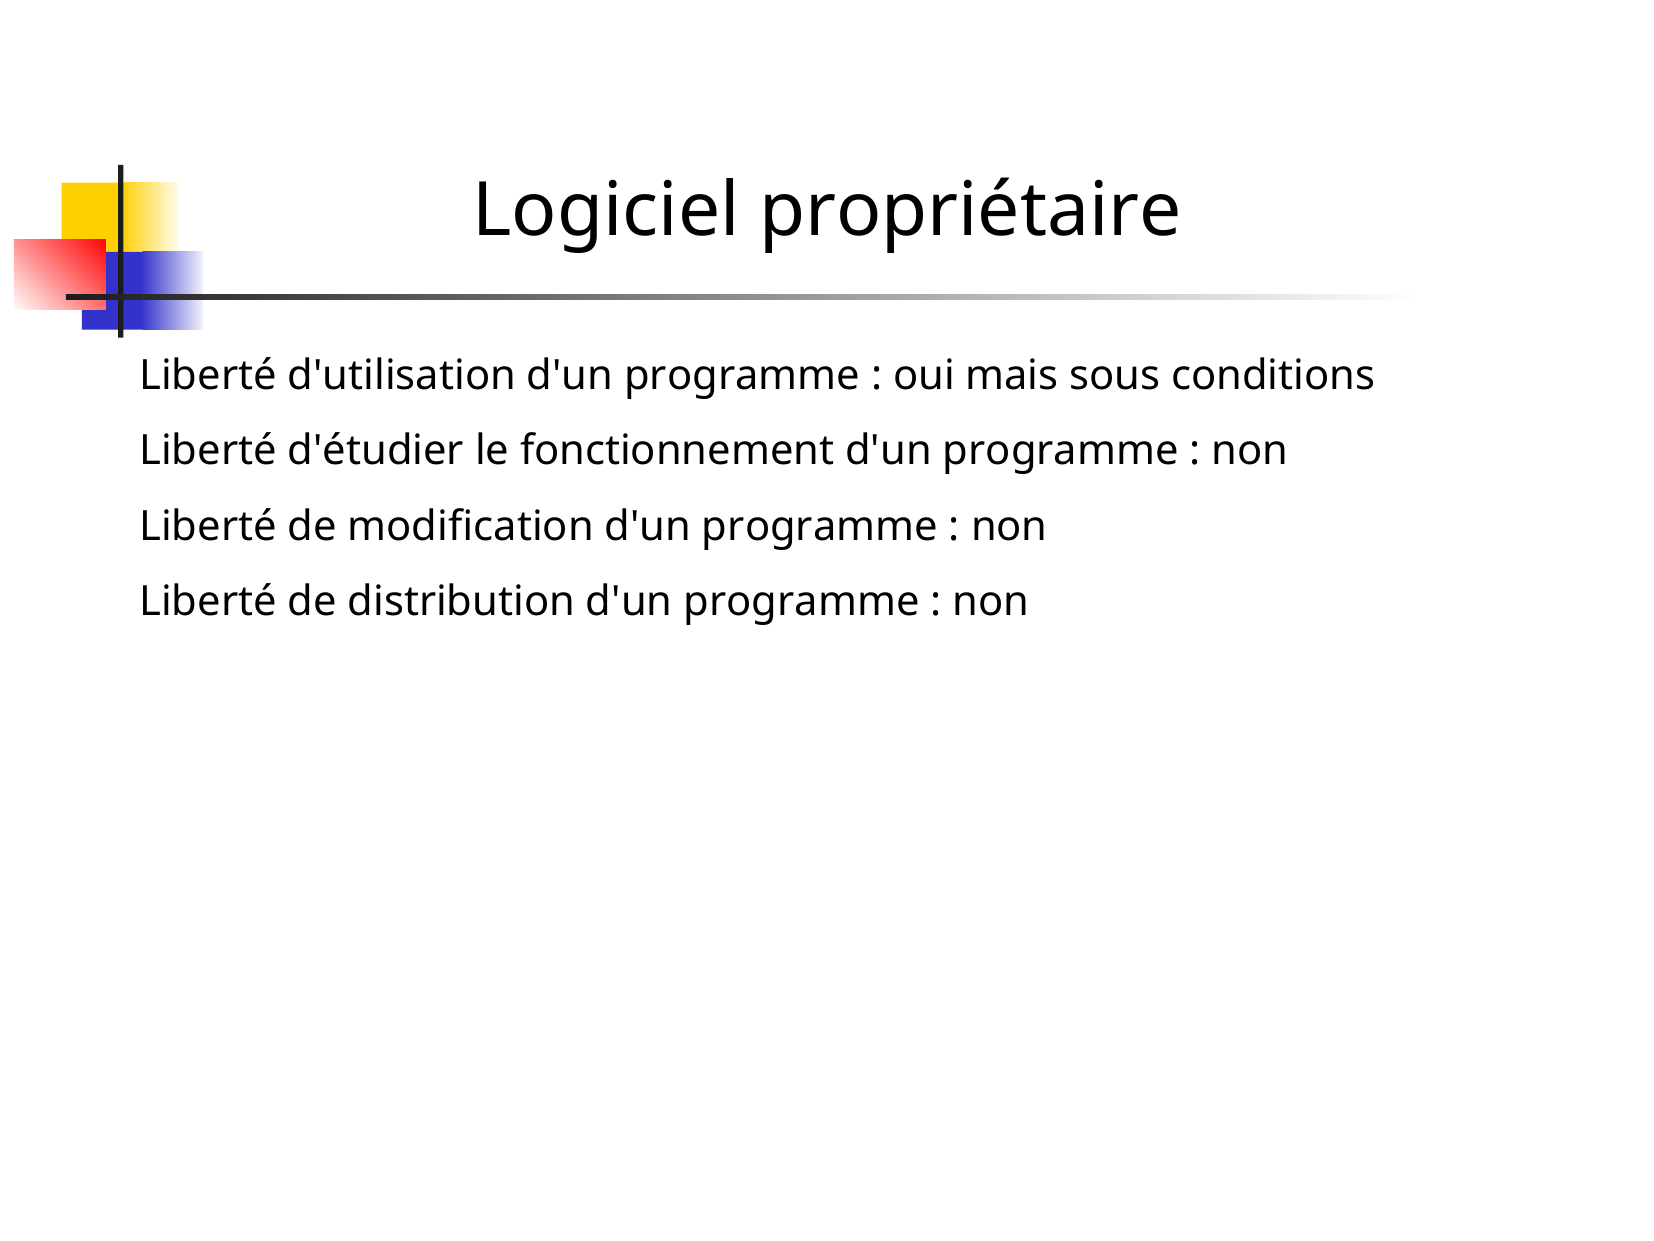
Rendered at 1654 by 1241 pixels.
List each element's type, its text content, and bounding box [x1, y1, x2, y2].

title Logiciel propriétaire [121, 110, 1534, 303]
list Liberté d'utilisation d'un programme : oui mais sous conditions Liberté d'étudier le fonctionnement d'un programme : non Liberté de modification d'un programme : non Liberté de distribution d'un programme : non [121, 344, 1534, 1112]
